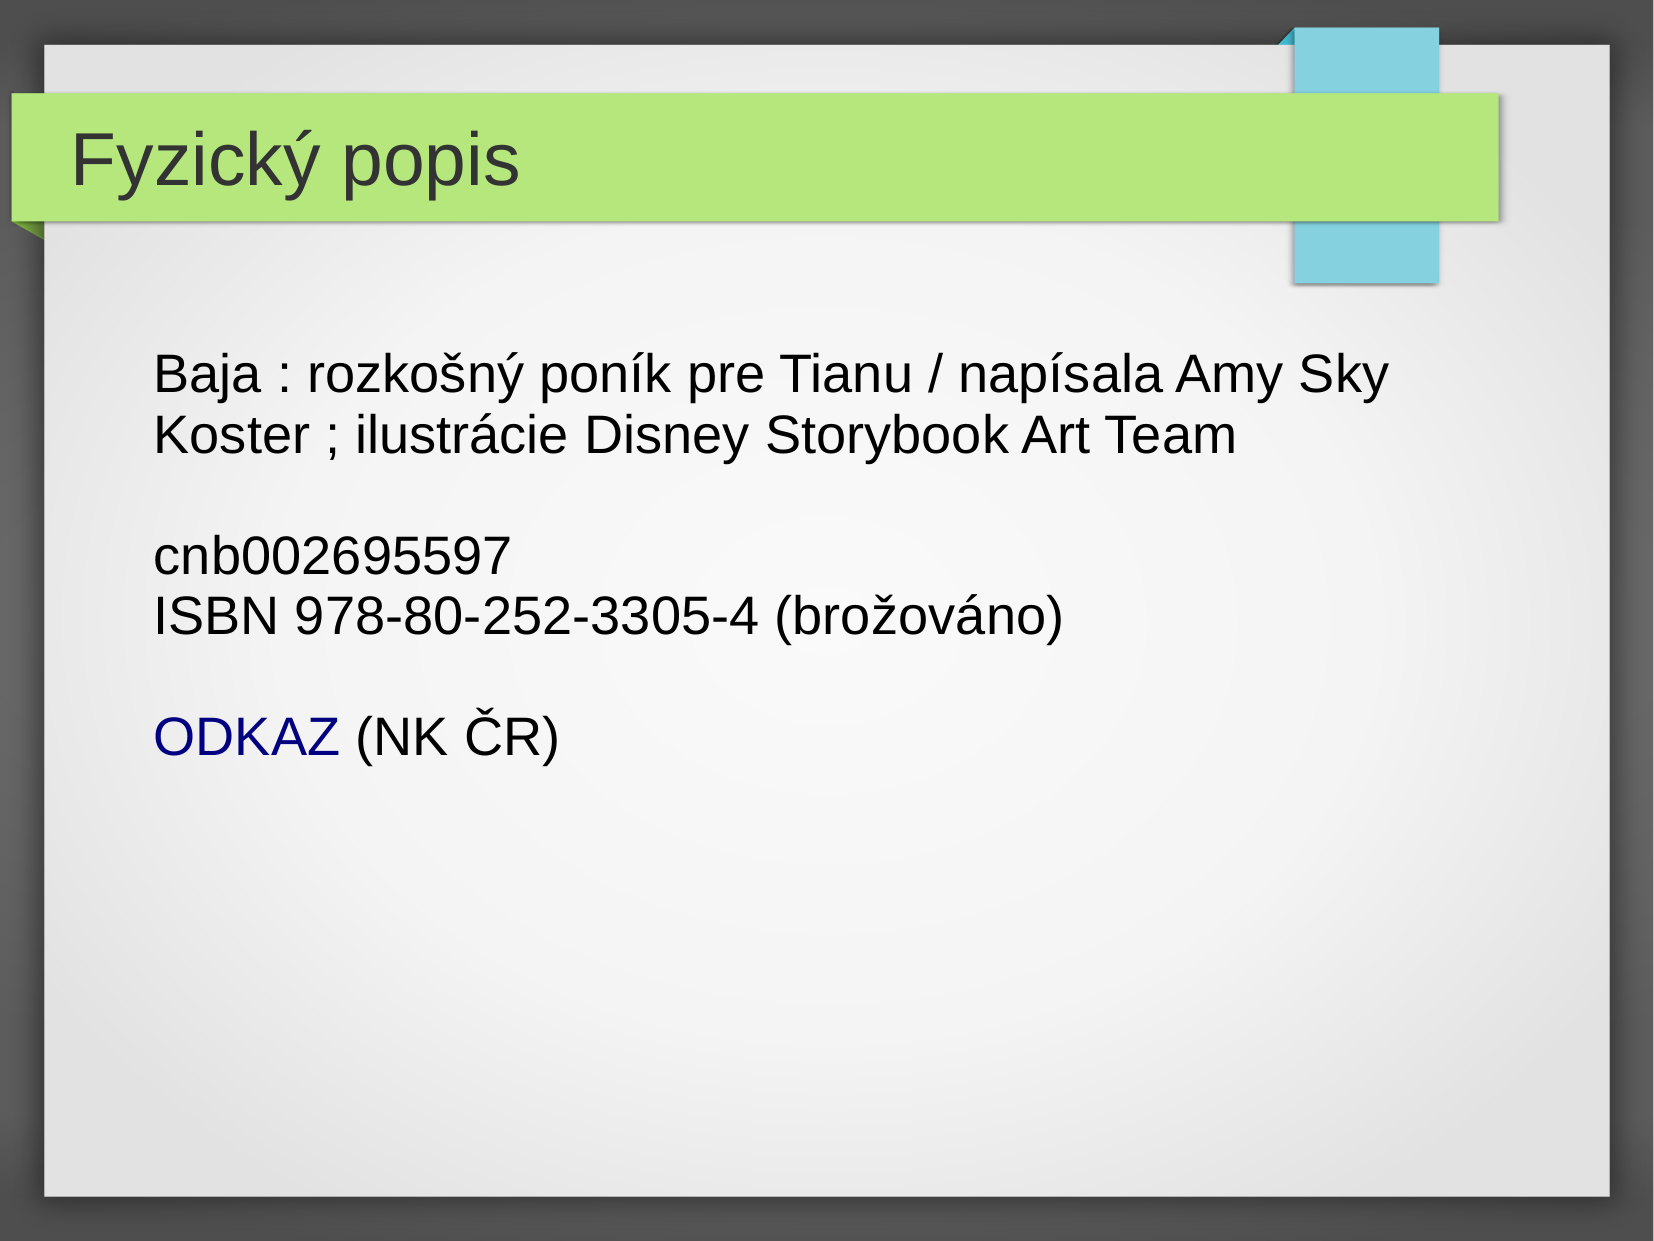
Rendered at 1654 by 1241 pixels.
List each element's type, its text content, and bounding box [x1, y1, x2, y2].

title Fyzický popis [70, 106, 1229, 213]
list Baja : rozkošný poník pre Tianu / napísala Amy Sky Koster ; ilustrácie Disney Storybook Art Team cnb002695597 ISBN 978-80-252-3305-4 (brožováno) ODKAZ (NK ČR) [82, 343, 1538, 1063]
picture [0, 0, 1654, 1241]
